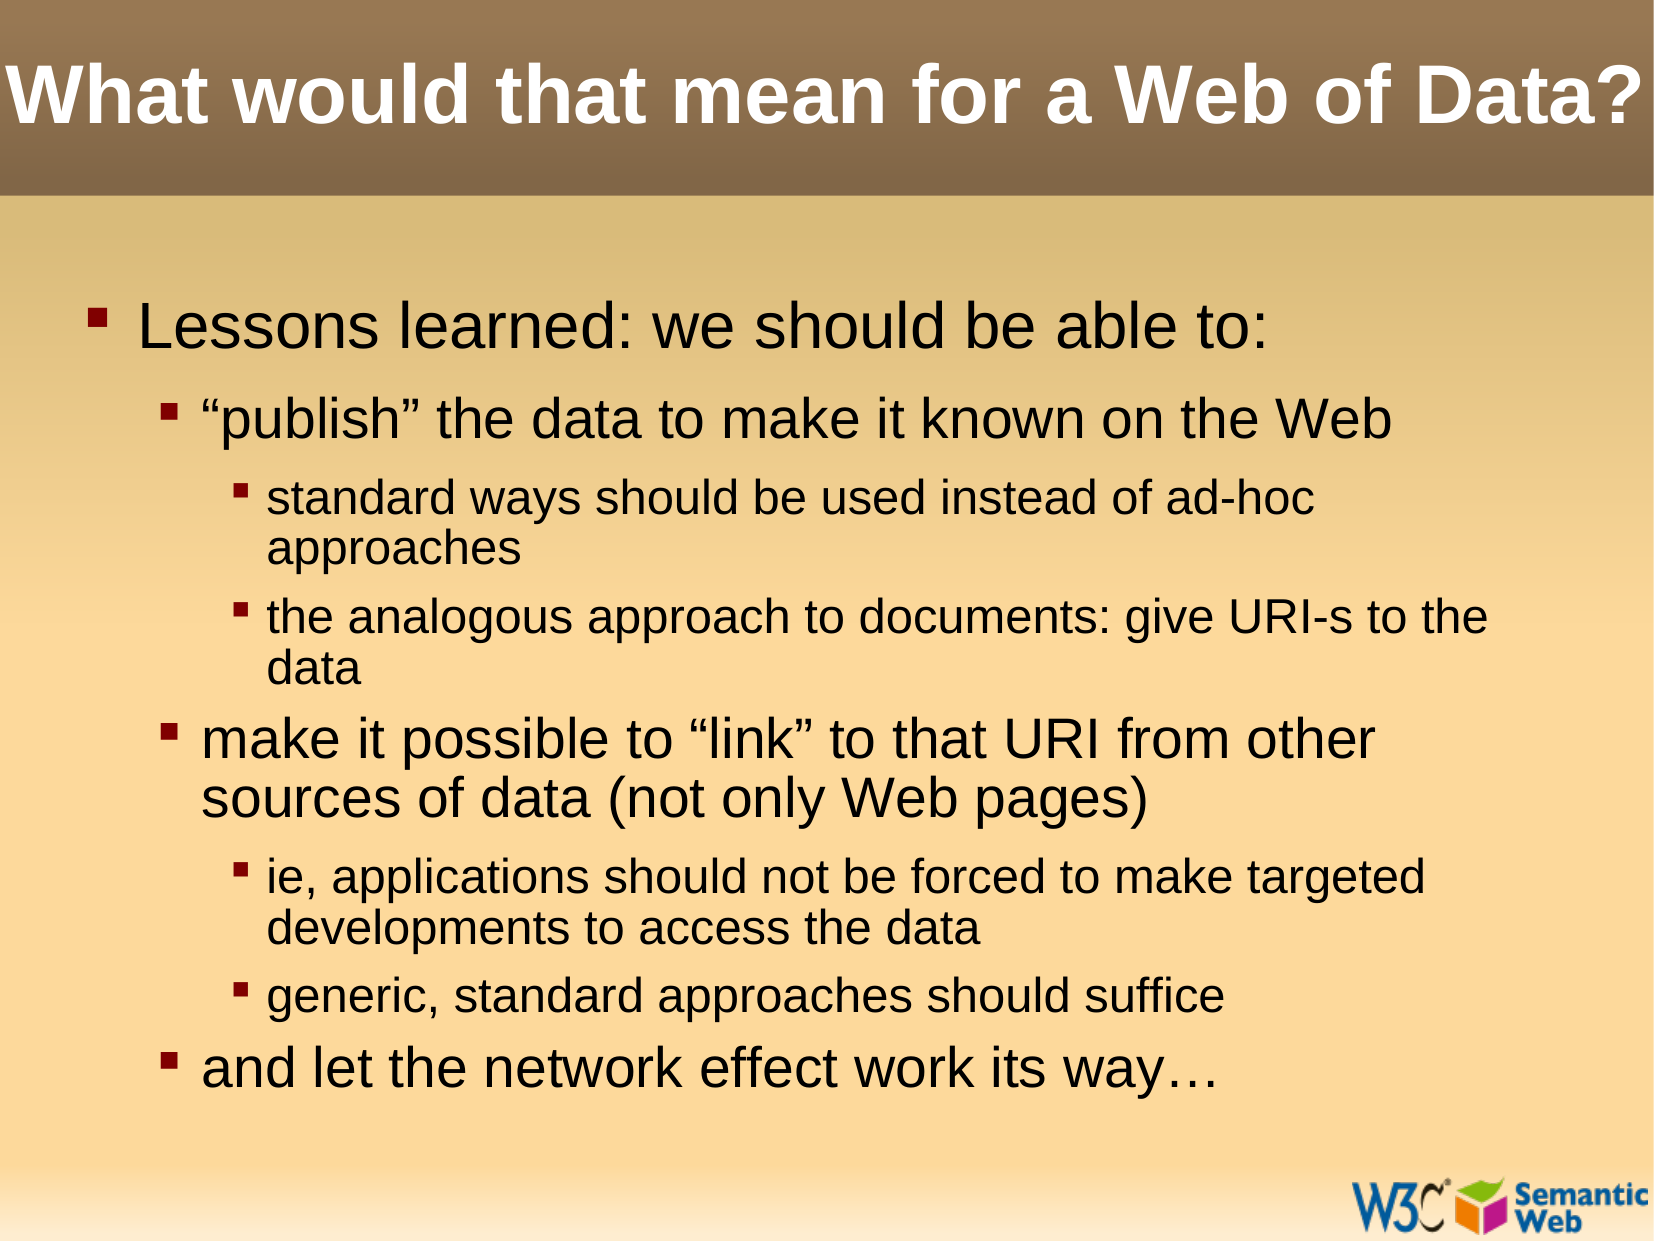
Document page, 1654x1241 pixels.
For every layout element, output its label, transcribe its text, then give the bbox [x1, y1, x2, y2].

picture [0, 196, 1654, 1241]
title What would that mean for a Web of Data? [0, 0, 1654, 196]
list Lessons learned: we should be able to: “publish” the data to make it known on the Web standard ways should be used instead of ad-hoc approaches the analogous approach to documents: give URI-s to the data make it possible to “link” to that URI from other sources of data (not only Web pages) ie, applications should not be forced to make targeted developments to access the data generic, standard approaches should suffice and let the network effect work its way… [82, 290, 1571, 1109]
